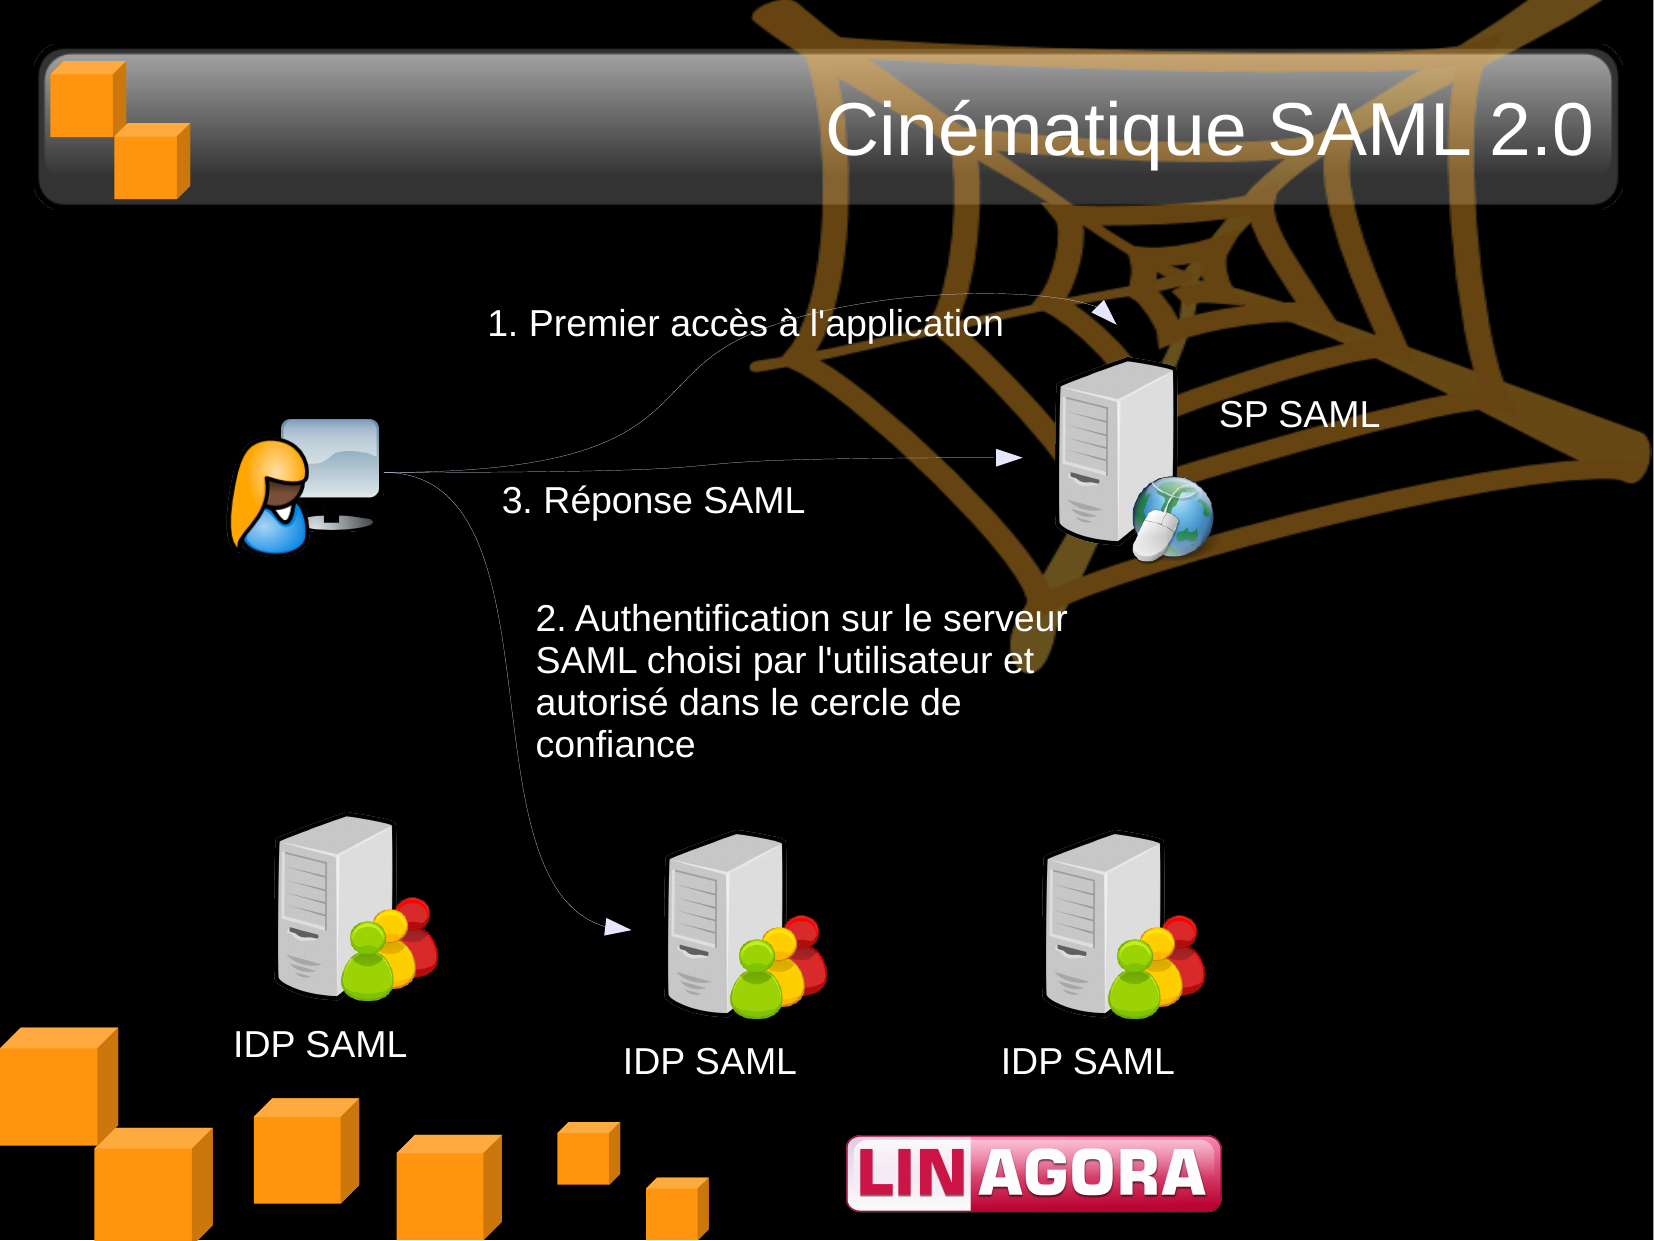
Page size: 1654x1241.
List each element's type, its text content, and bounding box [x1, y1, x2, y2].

picture [241, 779, 438, 1046]
picture [1009, 797, 1205, 1063]
picture [631, 797, 827, 1063]
text_box SP SAML [1203, 386, 1395, 443]
text_box IDP SAML [218, 1015, 422, 1073]
picture [838, 1121, 1229, 1241]
picture [33, 43, 749, 211]
text_box 3. Réponse SAML [487, 472, 820, 530]
text_box IDP SAML [608, 1033, 812, 1091]
text_box 1. Premier accès à l'application [472, 295, 1019, 353]
text_box IDP SAML [986, 1033, 1190, 1091]
picture [206, 413, 384, 562]
title Cinématique SAML 2.0 [194, 70, 1595, 189]
text_box 2. Authentification sur le serveur SAML choisi par l'utilisateur et autorisé dans le cercle de confiance [520, 590, 1123, 774]
picture [1022, 324, 1241, 591]
